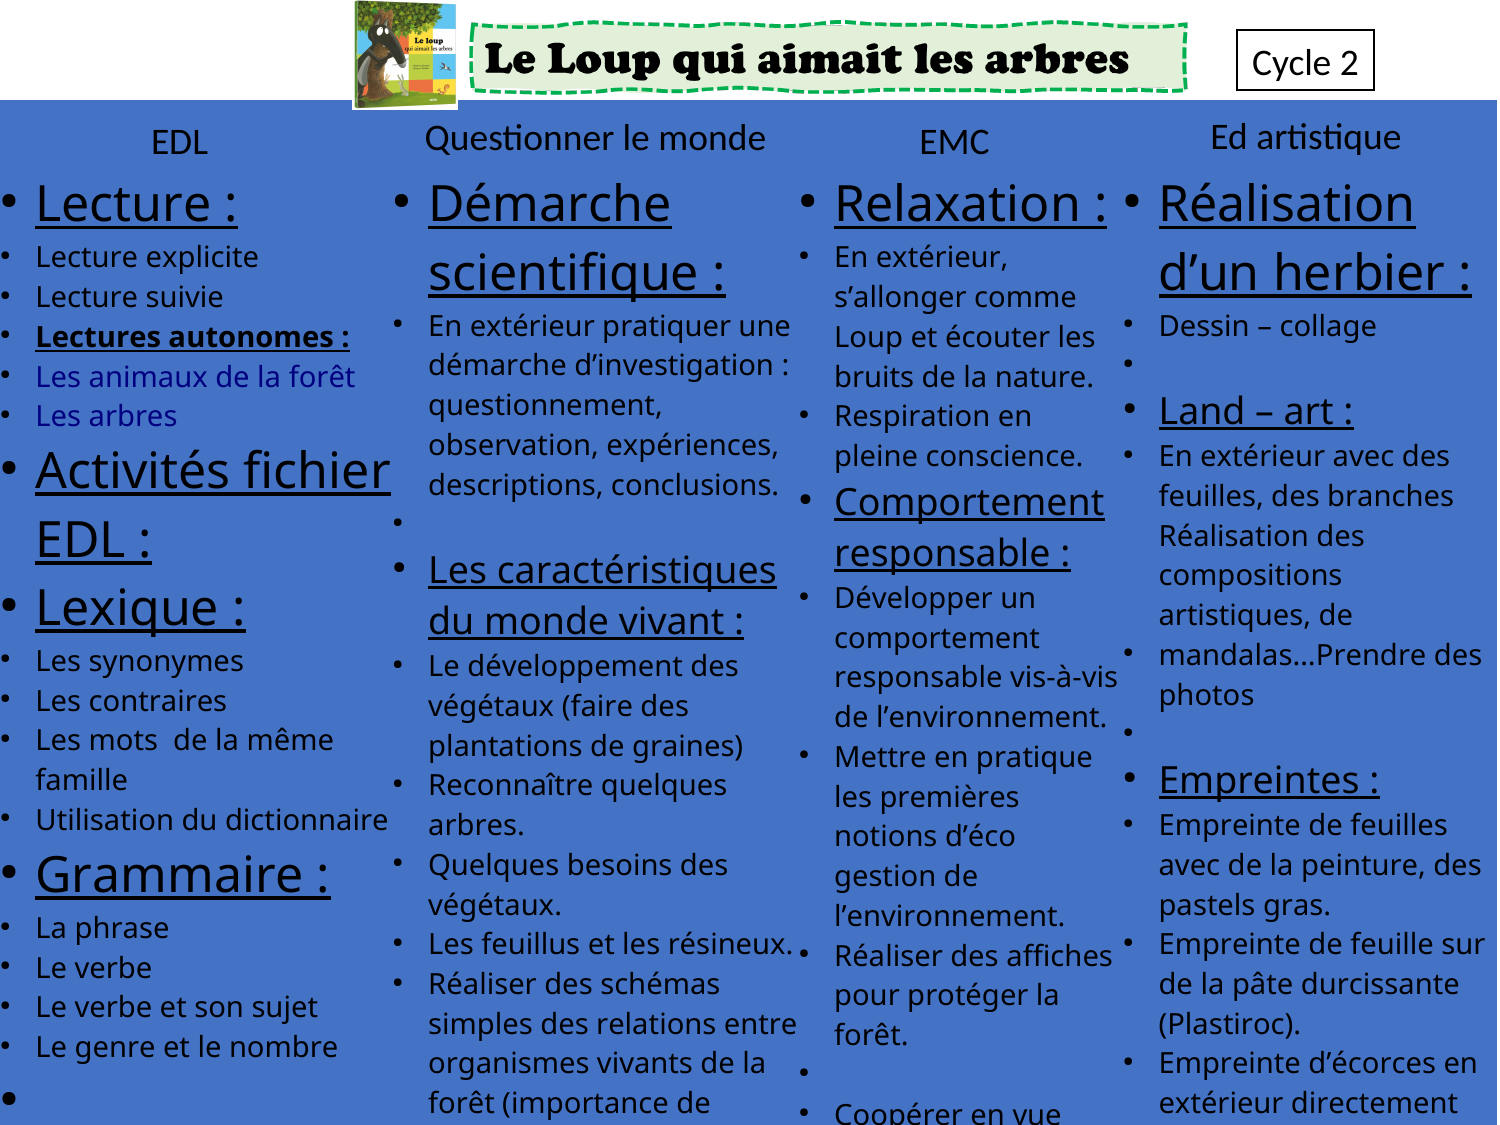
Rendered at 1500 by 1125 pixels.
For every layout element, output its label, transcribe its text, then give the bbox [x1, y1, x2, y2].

table_cell Démarche scientifique : En extérieur pratiquer une démarche d’investigation : questionnement, observation, expériences, descriptions, conclusions. Les caractéristiques du monde vivant : Le développement des végétaux (faire des plantations de graines) Reconnaître quelques arbres. Quelques besoins des végétaux. Les feuillus et les résineux. Réaliser des schémas simples des relations entre organismes vivants de la forêt (importance de l’arbre) L’importance de la forêt. Dossiers : En lien avec l’eau Dossier forêt Espace : Les forêt du monde [393, 168, 799, 1125]
text_box Cycle 2 [1237, 30, 1374, 90]
picture [352, 0, 1188, 110]
text_box EDL [136, 109, 223, 170]
table_header [393, 110, 799, 168]
text_box Ed artistique [1195, 105, 1417, 165]
table_header [0, 100, 393, 168]
text_box EMC [904, 109, 1005, 170]
table_header [1005, 110, 1123, 168]
table_cell Réalisation d’un herbier : Dessin – collage Land – art : En extérieur avec des feuilles, des branches Réalisation des compositions artistiques, de mandalas…Prendre des photos Empreintes : Empreinte de feuilles avec de la peinture, des pastels gras. Empreinte de feuille sur de la pâte durcissante (Plastiroc). Empreinte d’écorces en extérieur directement sur le tronc. Peinture : la forêt – les arbres [1123, 168, 1497, 1125]
text_box Questionner le monde [410, 106, 782, 166]
table_header [1123, 100, 1497, 168]
table_cell Relaxation : En extérieur, s’allonger comme Loup et écouter les bruits de la nature. Respiration en pleine conscience. Comportement responsable : Développer un comportement responsable vis-à-vis de l’environnement. Mettre en pratique les premières notions d’éco gestion de l’environnement. Réaliser des affiches pour protéger la forêt. Coopérer en vue d’un projet commun. [799, 168, 1123, 1125]
table_cell Lecture : Lecture explicite Lecture suivie Lectures autonomes : Les animaux de la forêt Les arbres Activités fichier EDL : Lexique : Les synonymes Les contraires Les mots de la même famille Utilisation du dictionnaire Grammaire : La phrase Le verbe Le verbe et son sujet Le genre et le nombre Conjugaison : Révision à partir des cartes conjugaison de Loup Expression écrite : Le Loup qui aimait les ... . [0, 168, 393, 1125]
table_header [799, 110, 904, 168]
